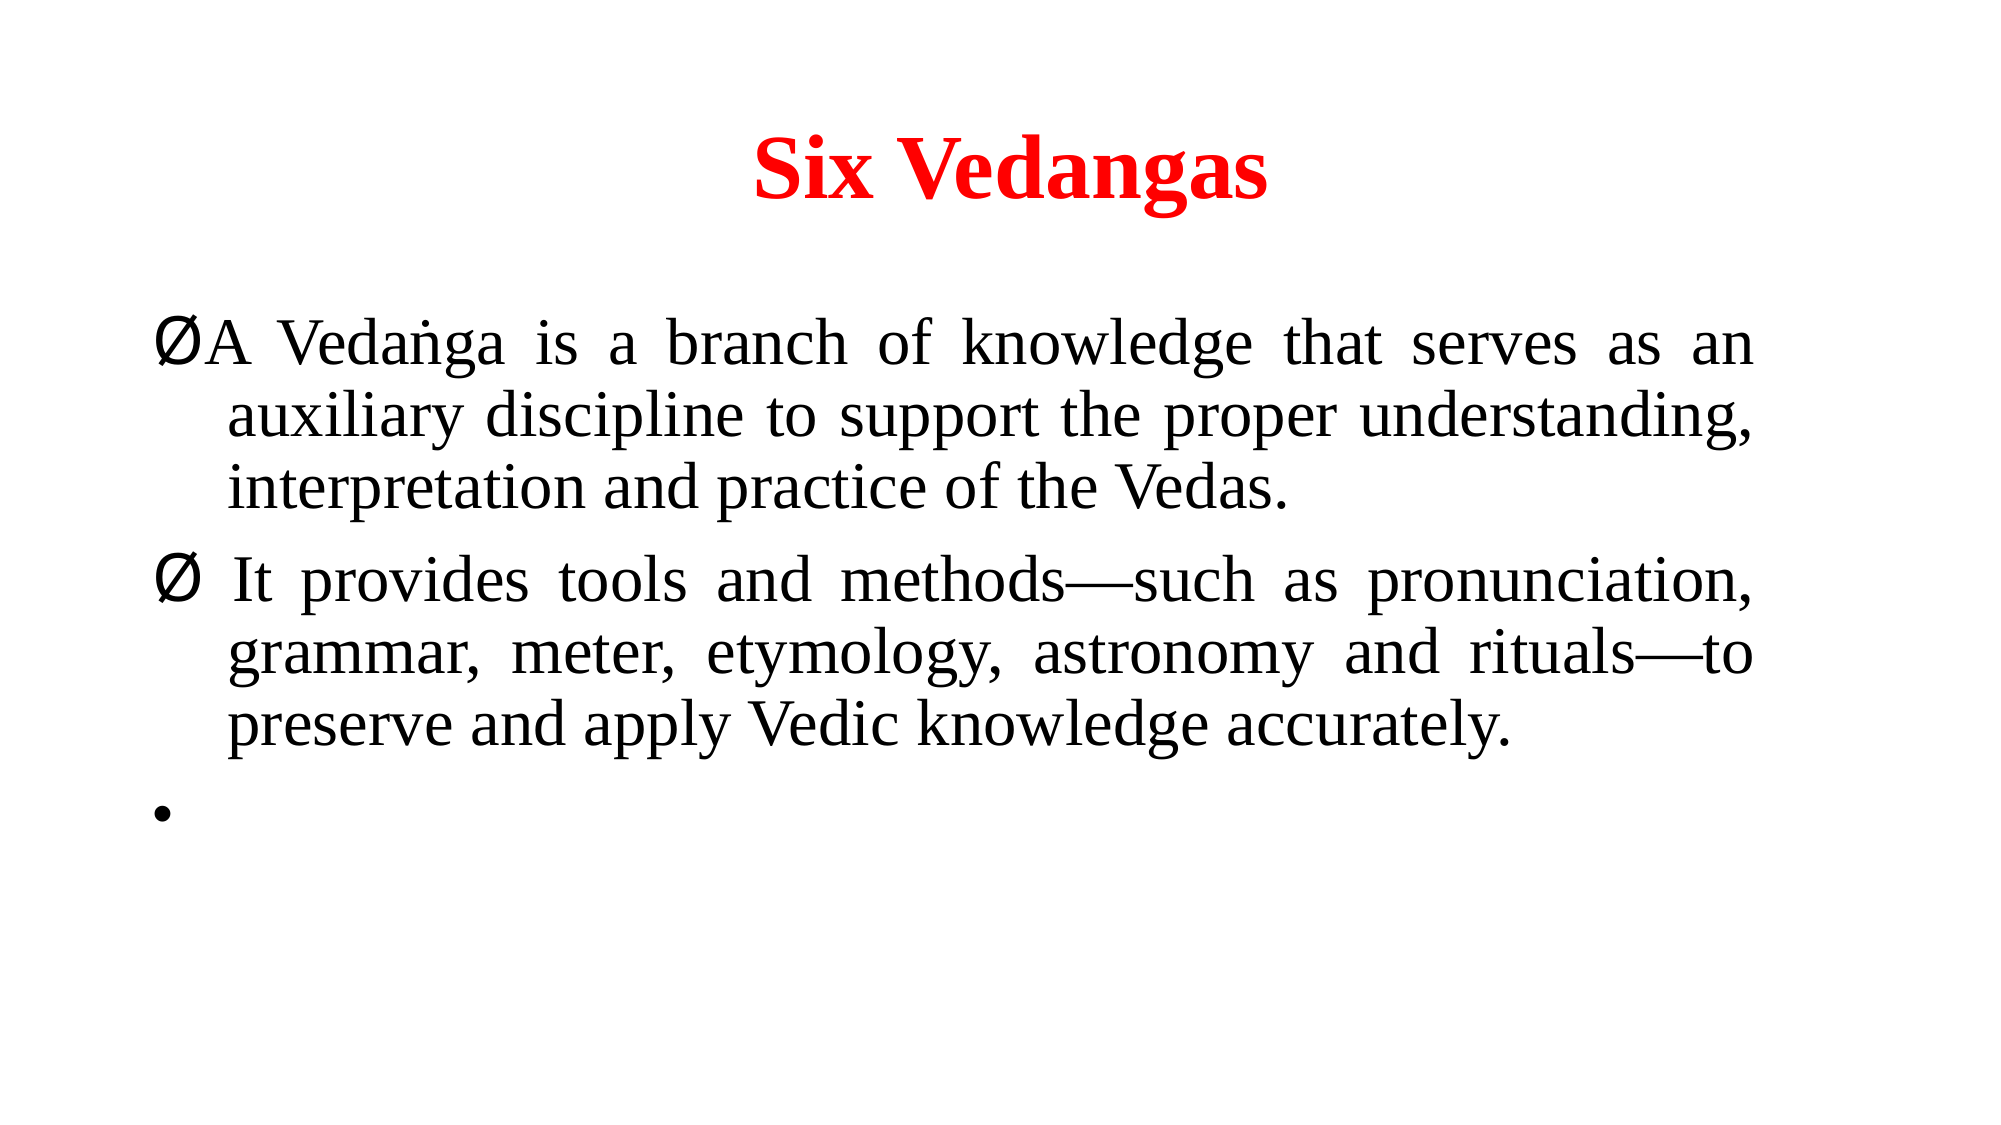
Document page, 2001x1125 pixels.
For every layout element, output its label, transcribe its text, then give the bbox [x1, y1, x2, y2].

list A Vedaṅga is a branch of knowledge that serves as an auxiliary discipline to support the proper understanding, interpretation and practice of the Vedas. It provides tools and methods—such as pronunciation, grammar, meter, etymology, astronomy and rituals—to preserve and apply Vedic knowledge accurately. [137, 299, 1863, 1014]
title Six Vedangas [137, 59, 1863, 278]
